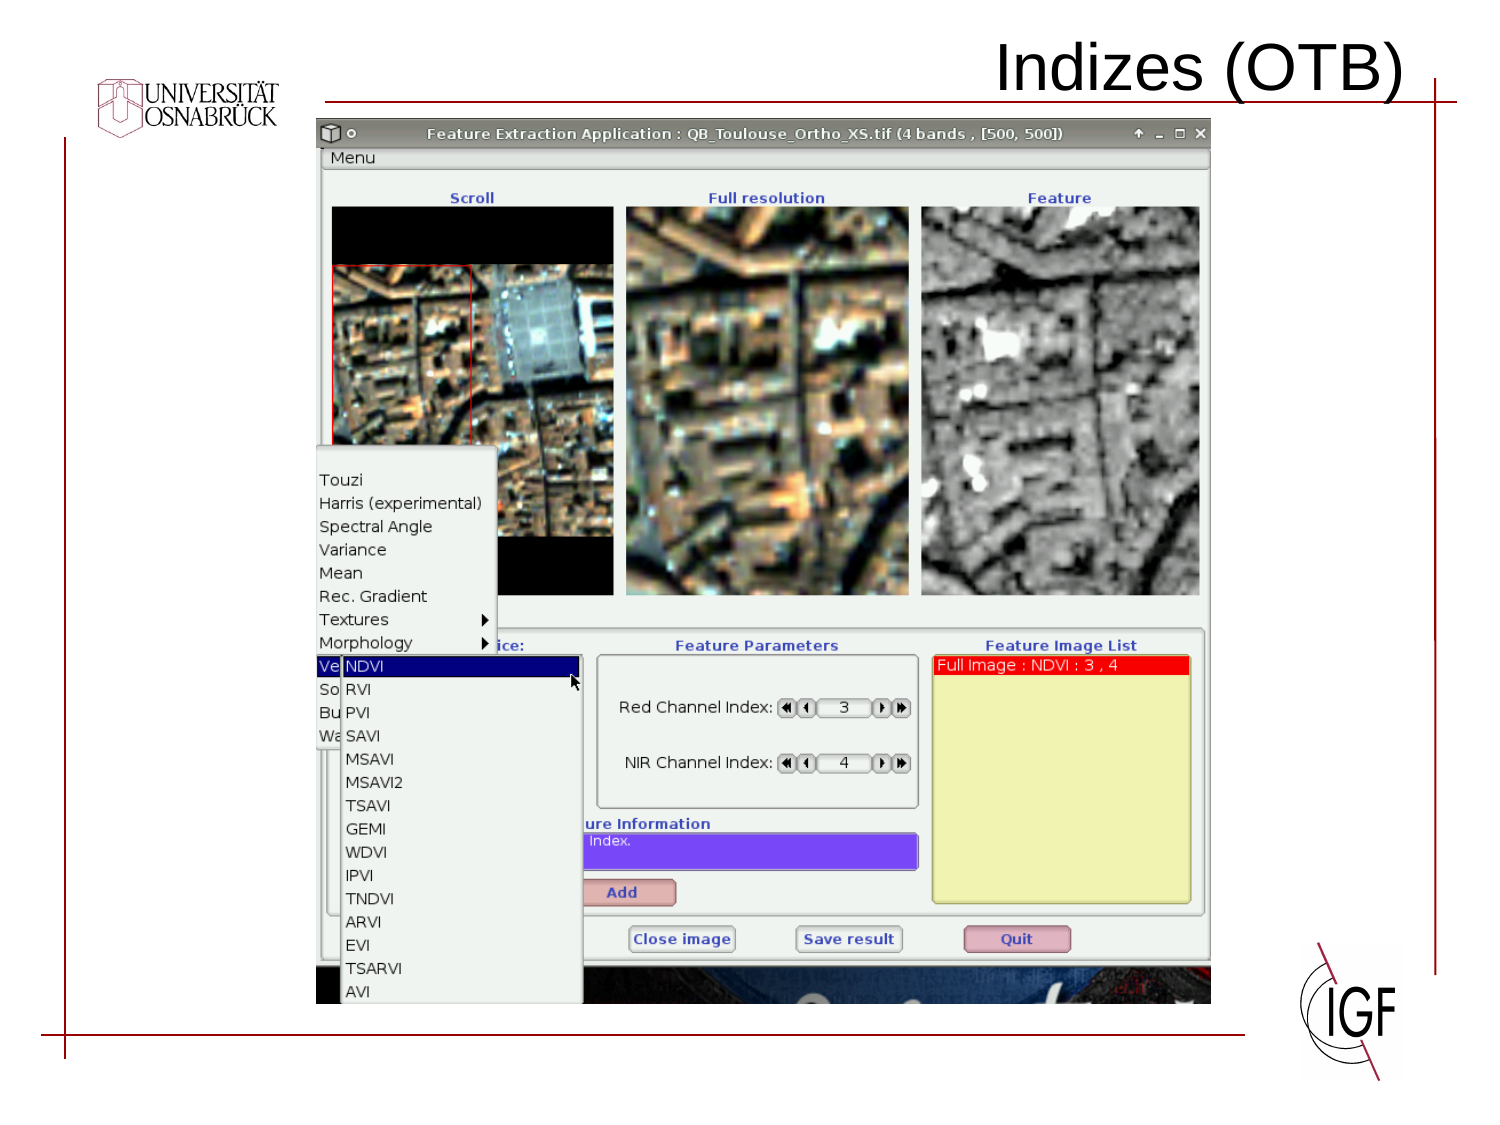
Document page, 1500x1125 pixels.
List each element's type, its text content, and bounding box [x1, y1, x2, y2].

title Indizes (OTB) [520, 4, 1421, 130]
picture [97, 79, 279, 138]
picture [1300, 942, 1404, 1081]
picture [316, 118, 1211, 1004]
